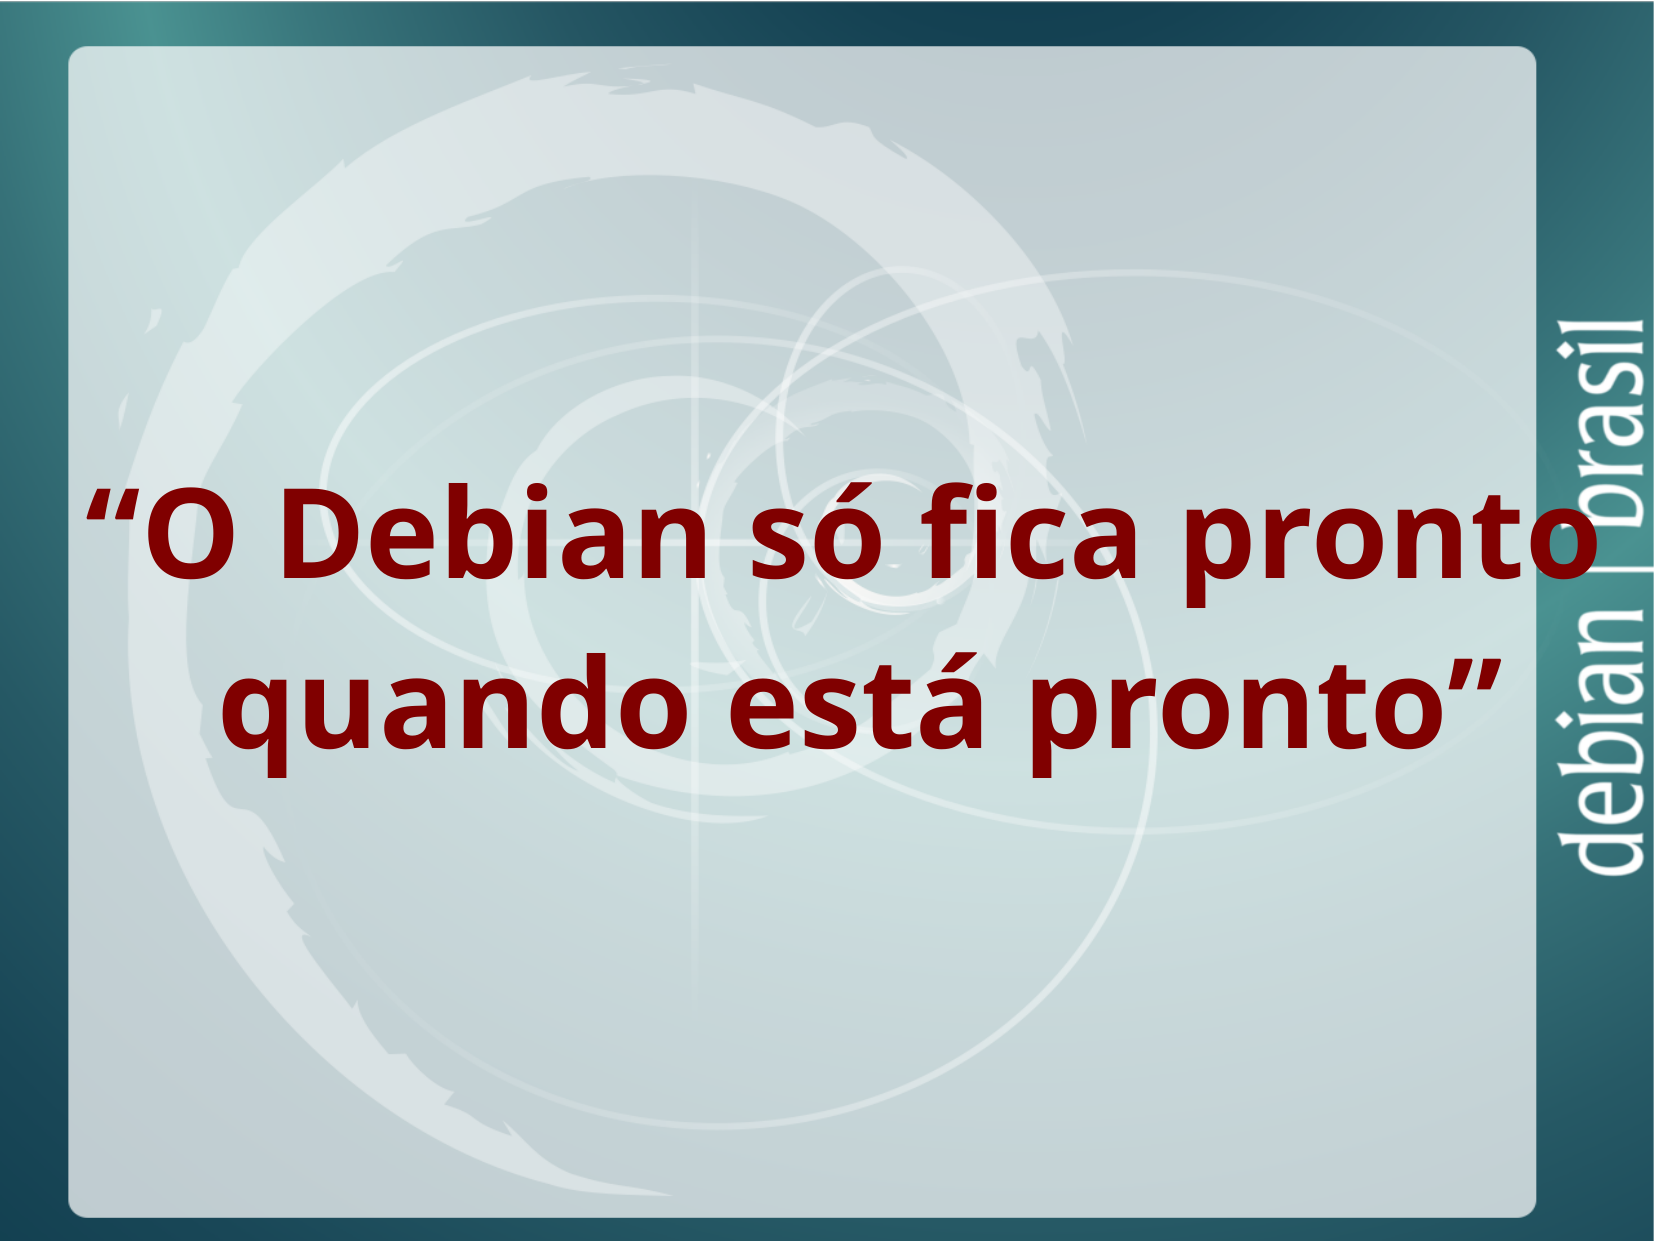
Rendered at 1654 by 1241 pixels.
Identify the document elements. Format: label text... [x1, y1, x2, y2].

text_box “O Debian só fica pronto quando está pronto” [70, 437, 1654, 839]
picture [0, 0, 1654, 1241]
